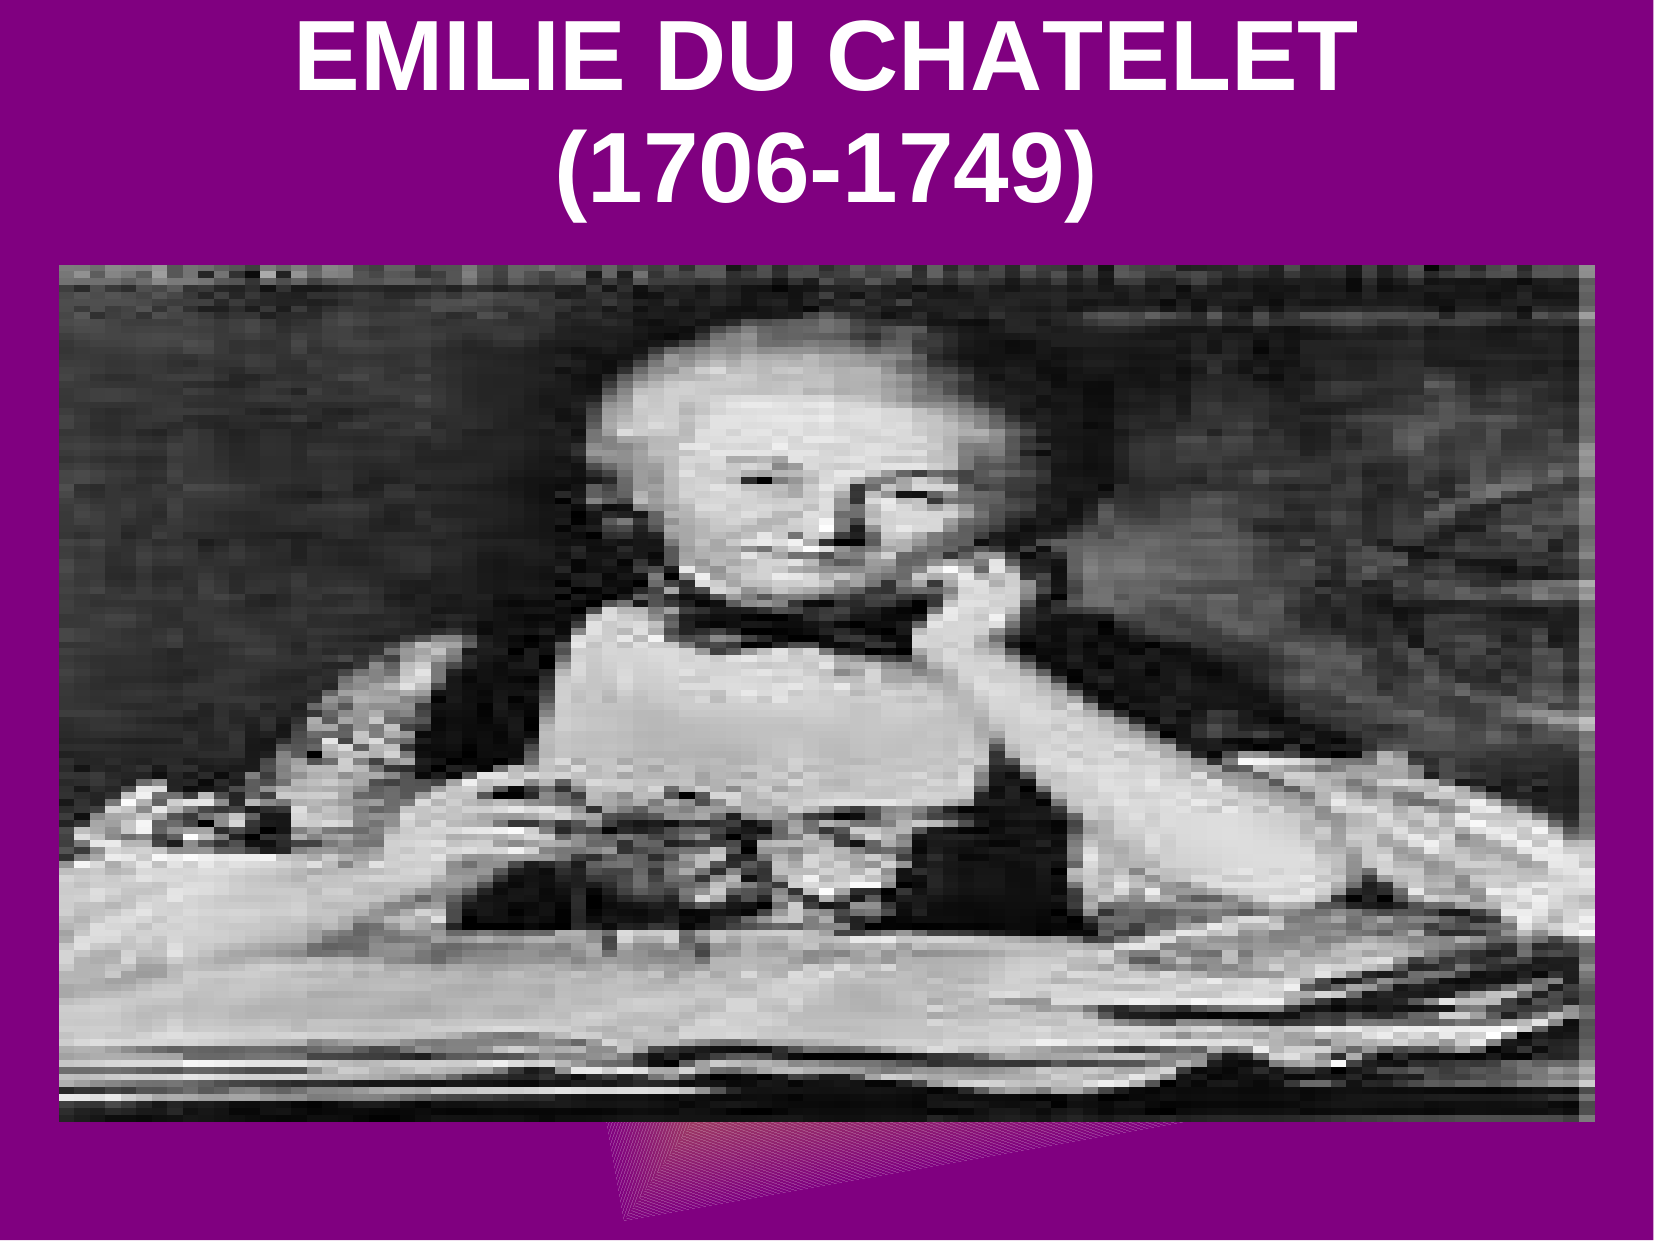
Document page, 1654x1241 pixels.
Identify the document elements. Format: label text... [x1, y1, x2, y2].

title EMILIE DU CHATELET (1706-1749) [82, 0, 1571, 265]
picture [59, 265, 1595, 1123]
